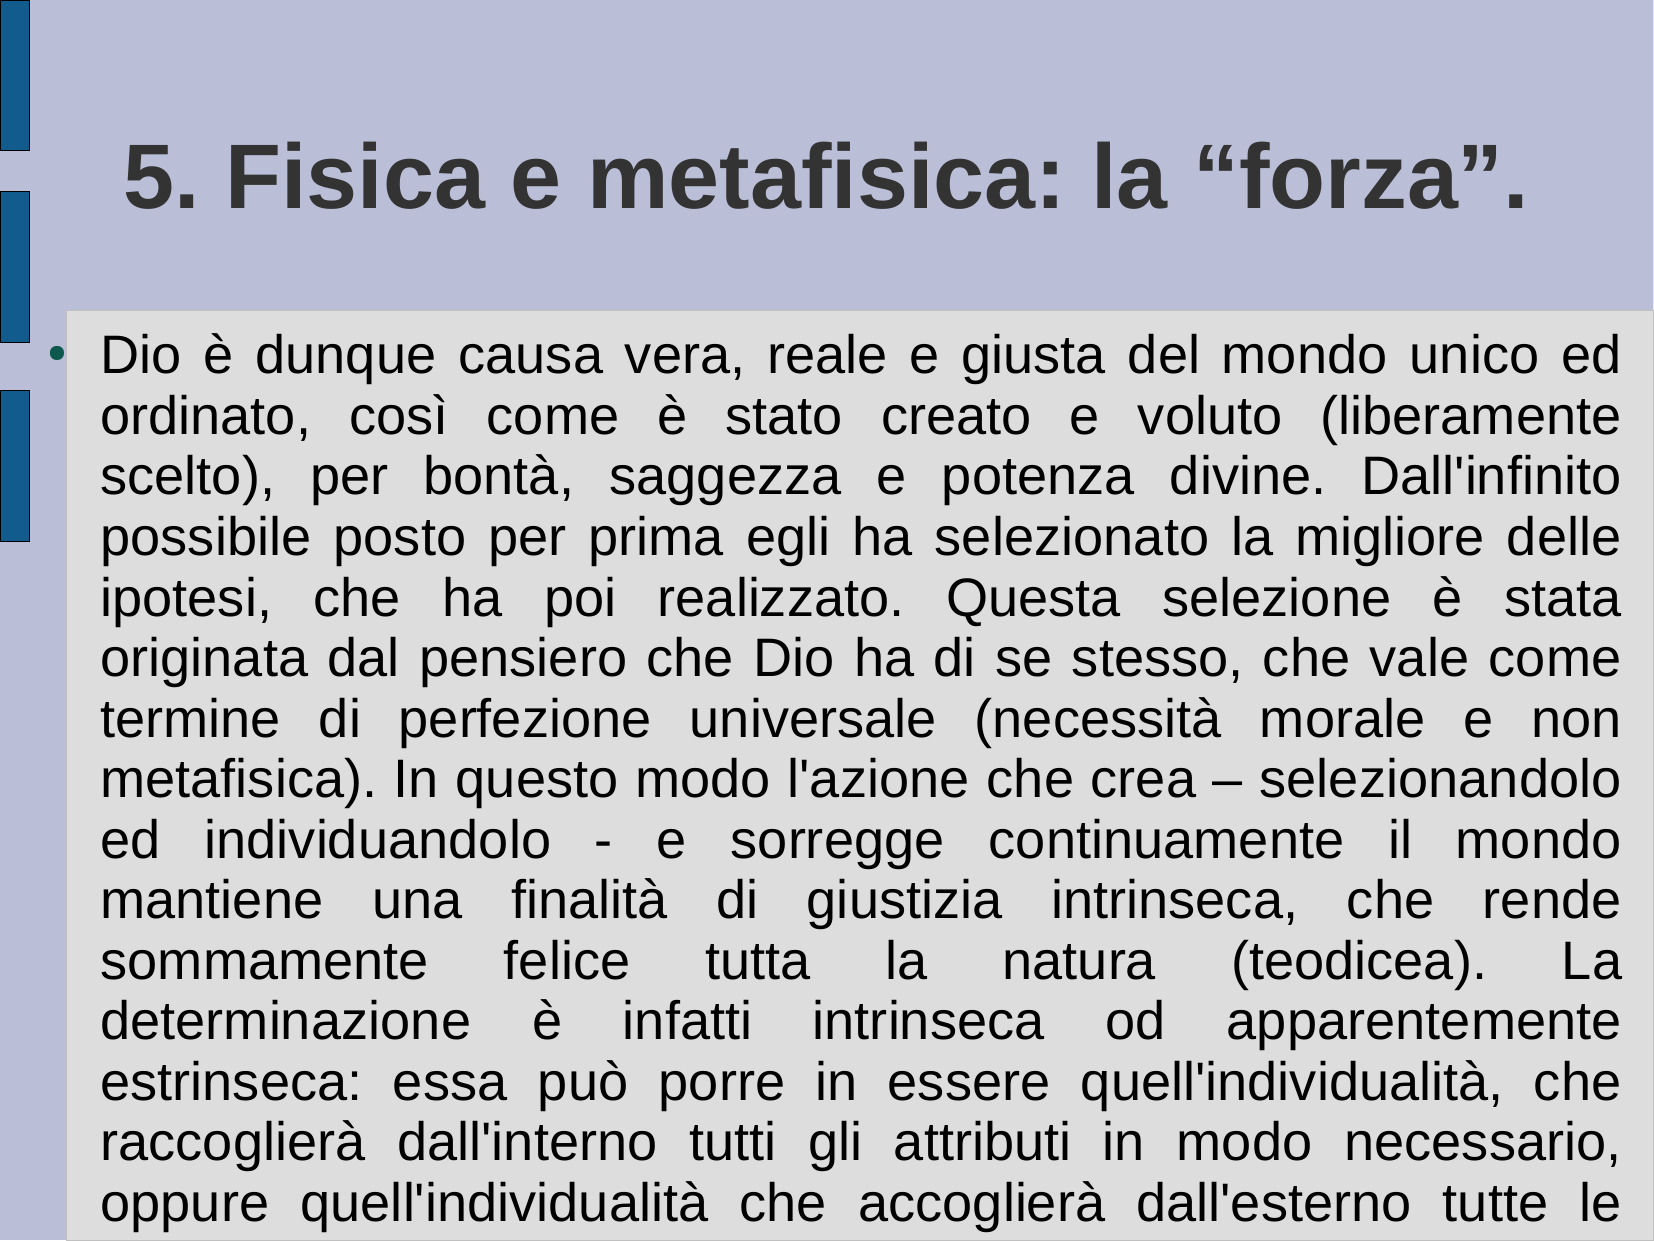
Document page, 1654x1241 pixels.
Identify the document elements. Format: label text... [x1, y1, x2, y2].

title 5. Fisica e metafisica: la “forza”. [121, 73, 1534, 281]
list Dio è dunque causa vera, reale e giusta del mondo unico ed ordinato, così come è stato creato e voluto (liberamente scelto), per bontà, saggezza e potenza divine. Dall'infinito possibile posto per prima egli ha selezionato la migliore delle ipotesi, che ha poi realizzato. Questa selezione è stata originata dal pensiero che Dio ha di se stesso, che vale come termine di perfezione universale (necessità morale e non metafisica). In questo modo l'azione che crea – selezionandolo ed individuandolo - e sorregge continuamente il mondo mantiene una finalità di giustizia intrinseca, che rende sommamente felice tutta la natura (teodicea). La determinazione è infatti intrinseca od apparentemente estrinseca: essa può porre in essere quell'individualità, che raccoglierà dall'interno tutti gli attributi in modo necessario, oppure quell'individualità che accoglierà dall'esterno tutte le attribuzioni possibili (con il loro contrario). [29, 324, 1625, 1233]
